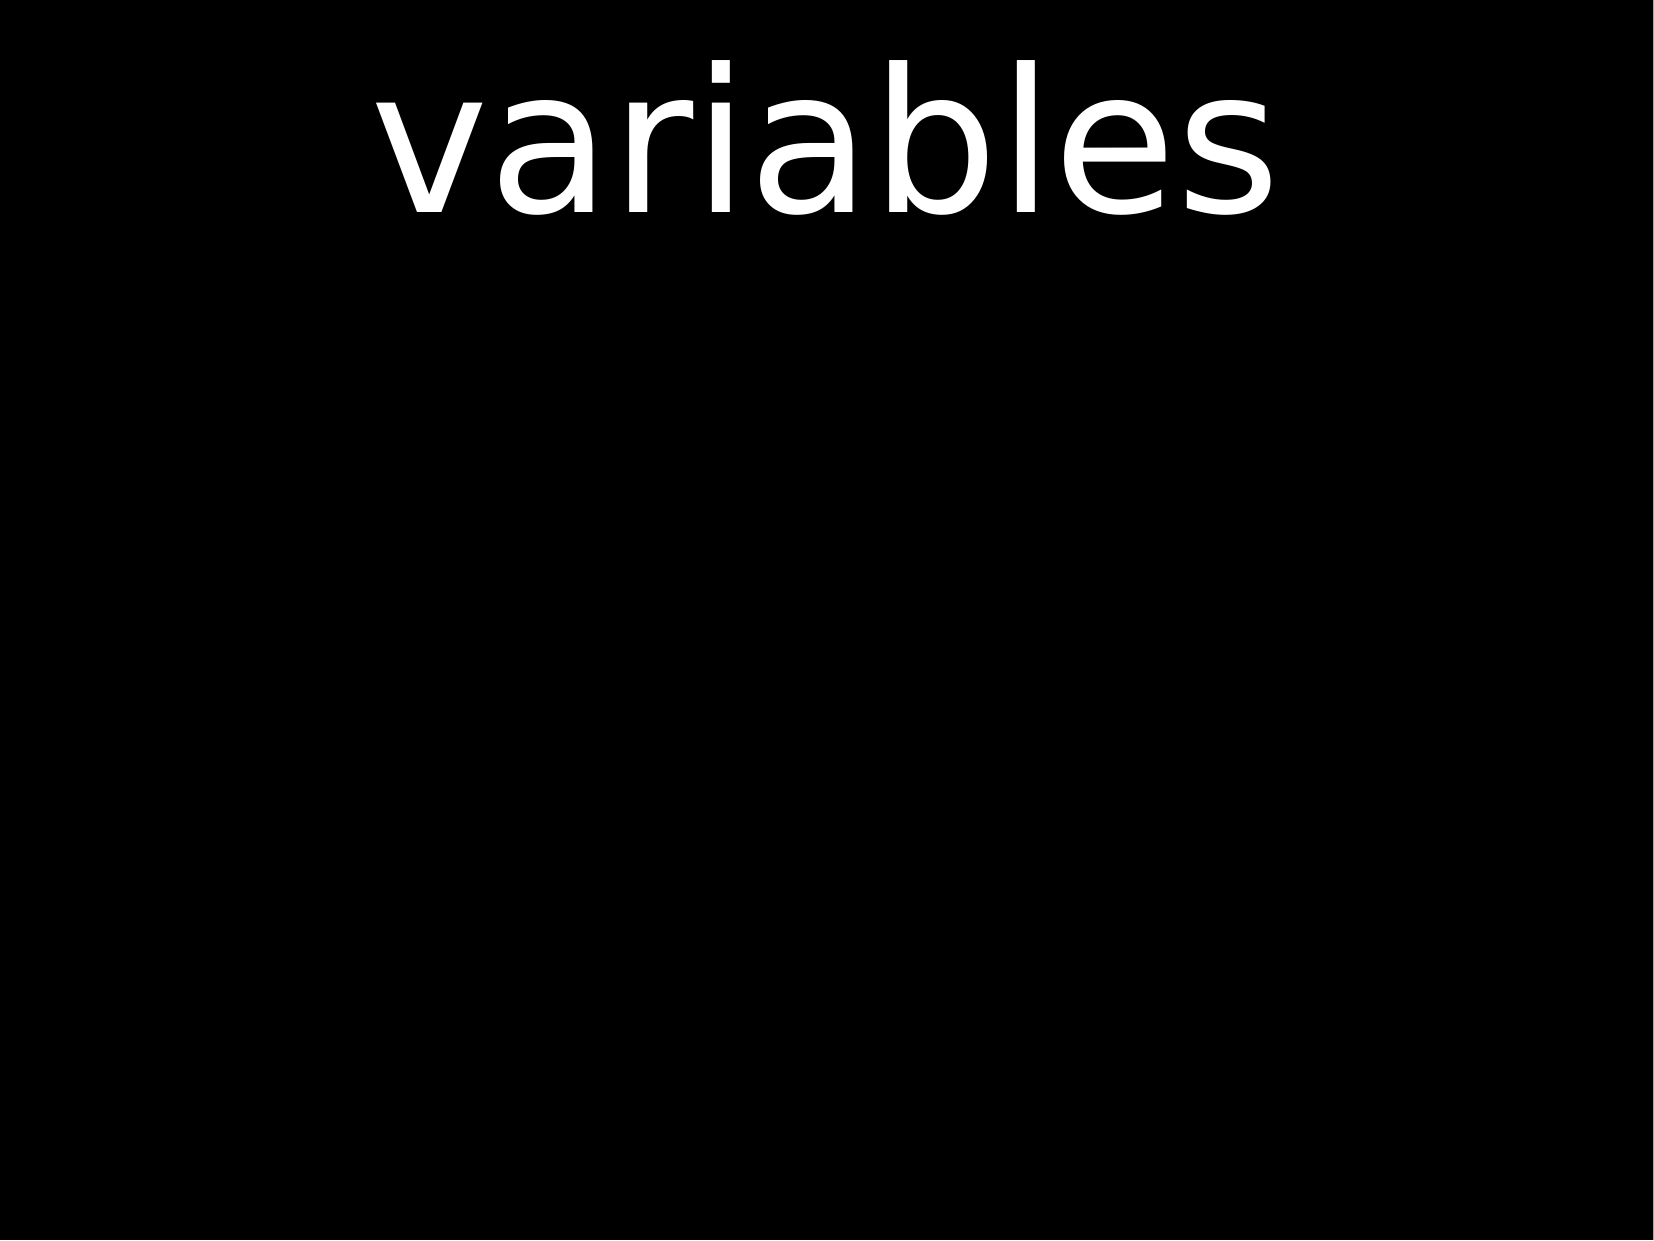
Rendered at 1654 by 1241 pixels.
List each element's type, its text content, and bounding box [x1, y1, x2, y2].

title variables [82, 35, 1570, 269]
